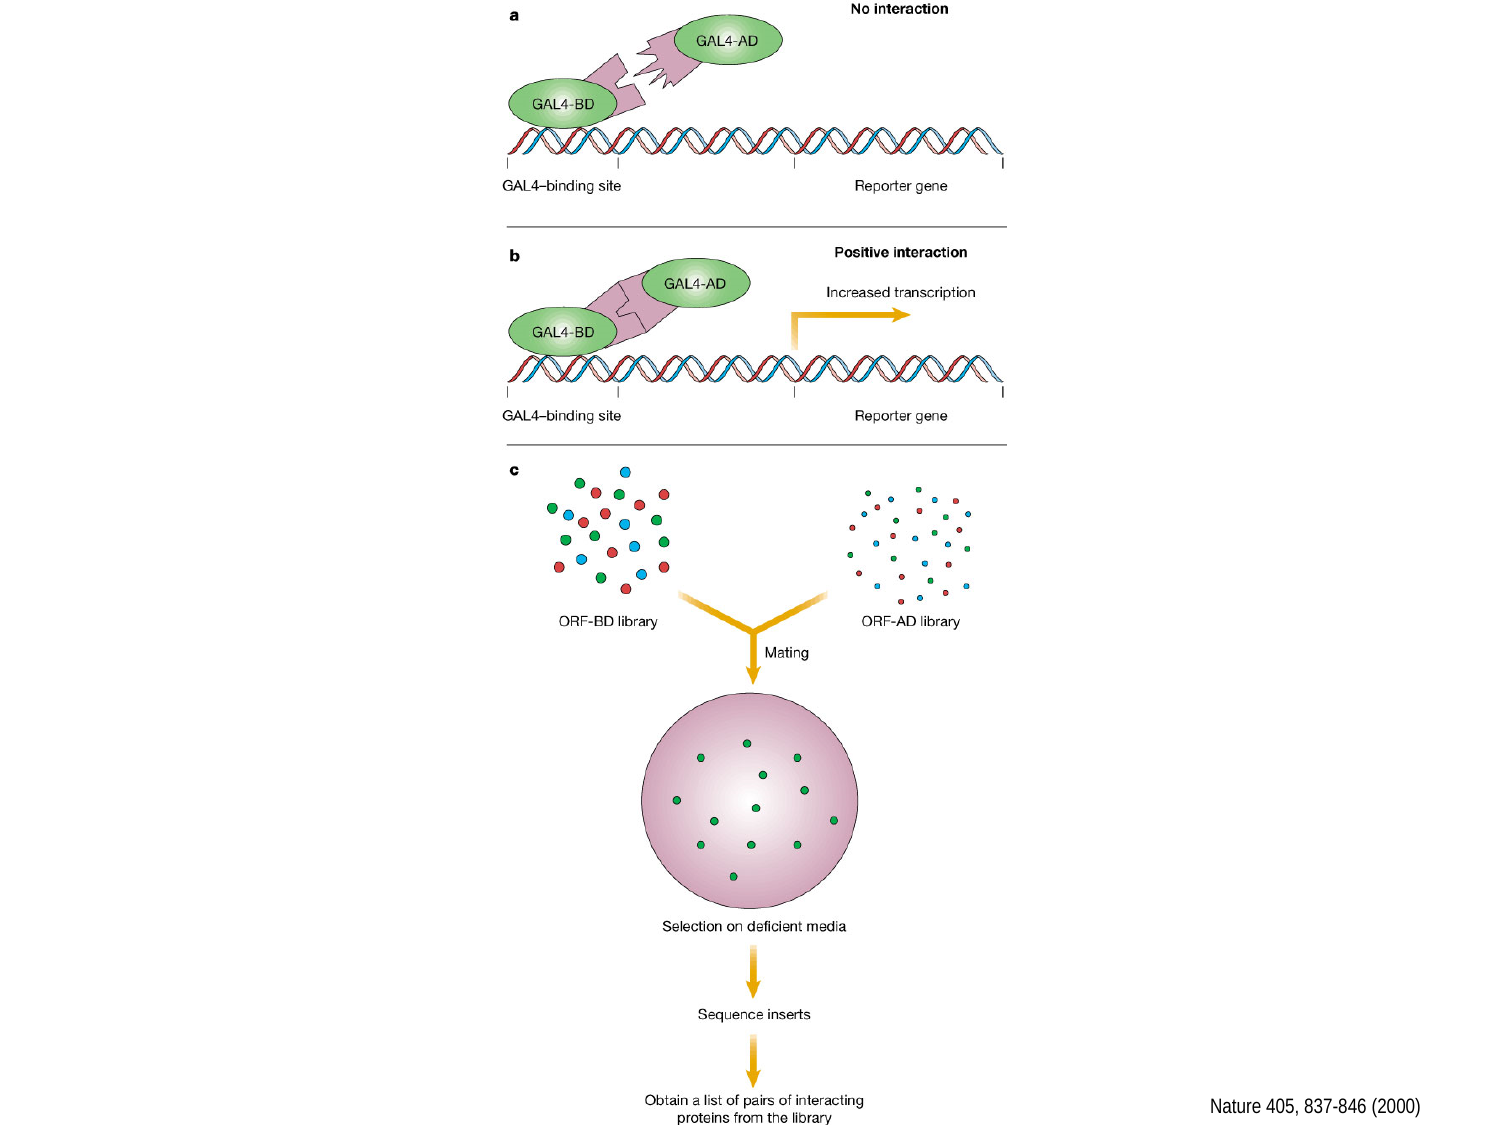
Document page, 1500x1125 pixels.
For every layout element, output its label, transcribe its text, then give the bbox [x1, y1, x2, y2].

picture [502, 0, 1007, 1125]
text_box Nature 405, 837-846 (2000) [1195, 1084, 1441, 1125]
